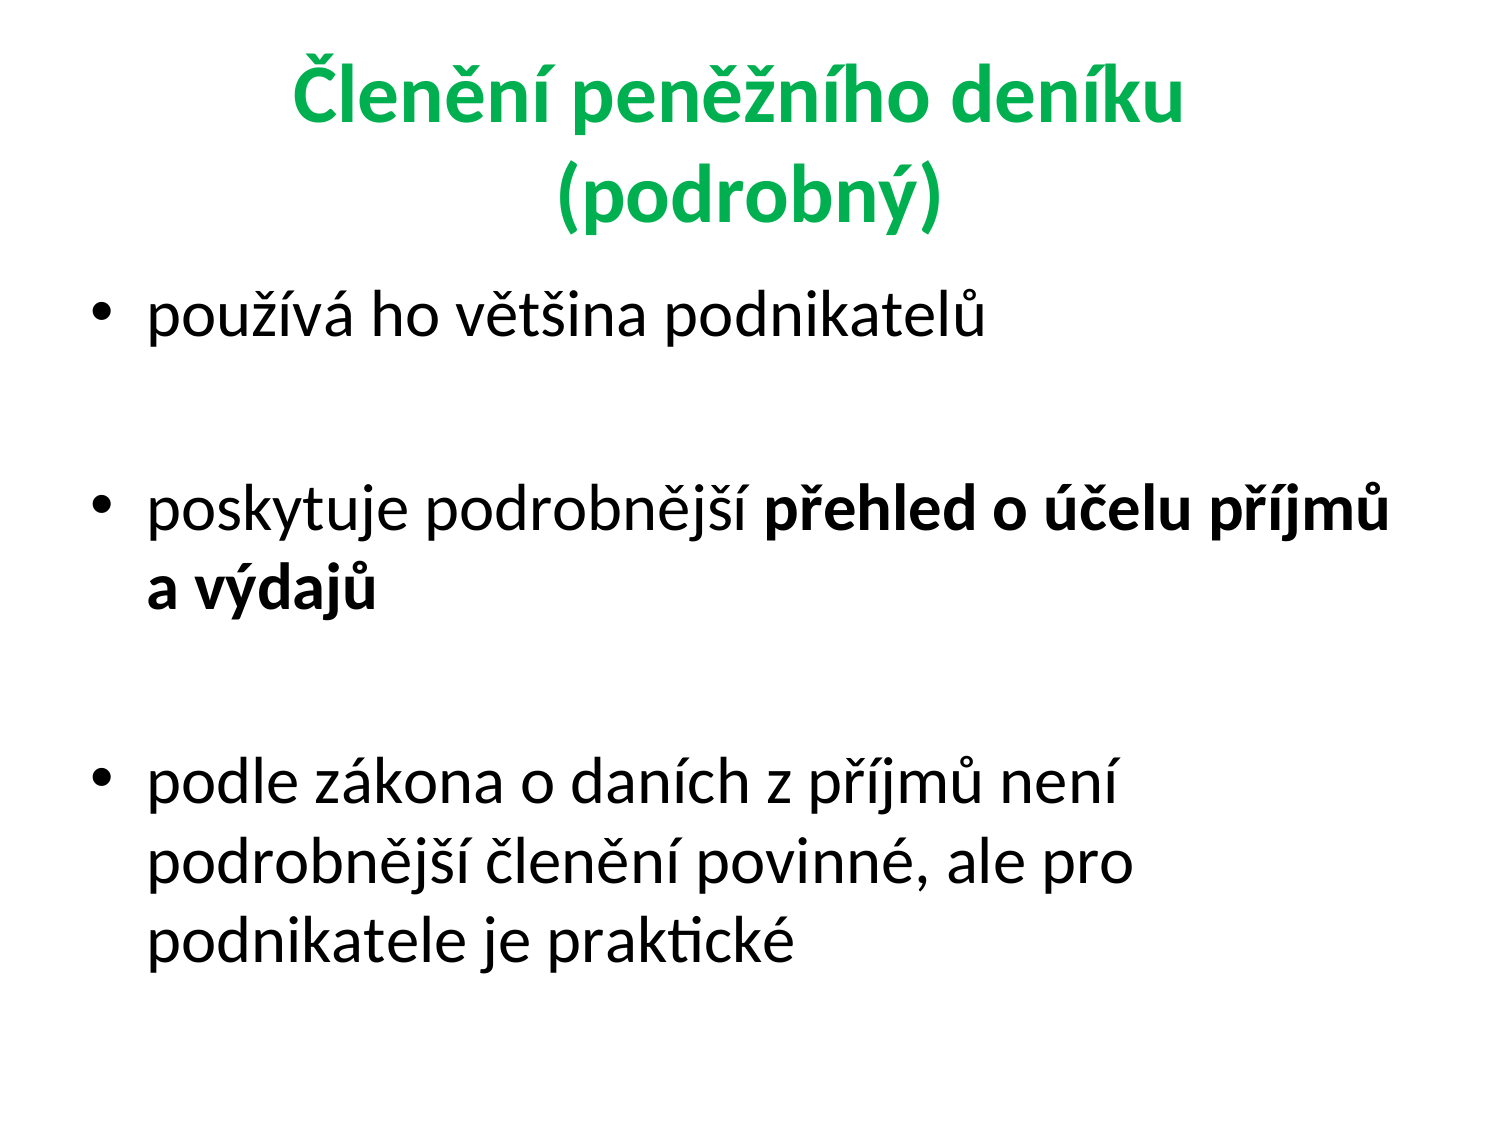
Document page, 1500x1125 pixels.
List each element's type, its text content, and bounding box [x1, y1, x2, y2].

title Členění peněžního deníku (podrobný) [75, 31, 1426, 247]
list používá ho většina podnikatelů poskytuje podrobnější přehled o účelu příjmů a výdajů podle zákona o daních z příjmů není podrobnější členění povinné, ale pro podnikatele je praktické [75, 262, 1426, 1006]
